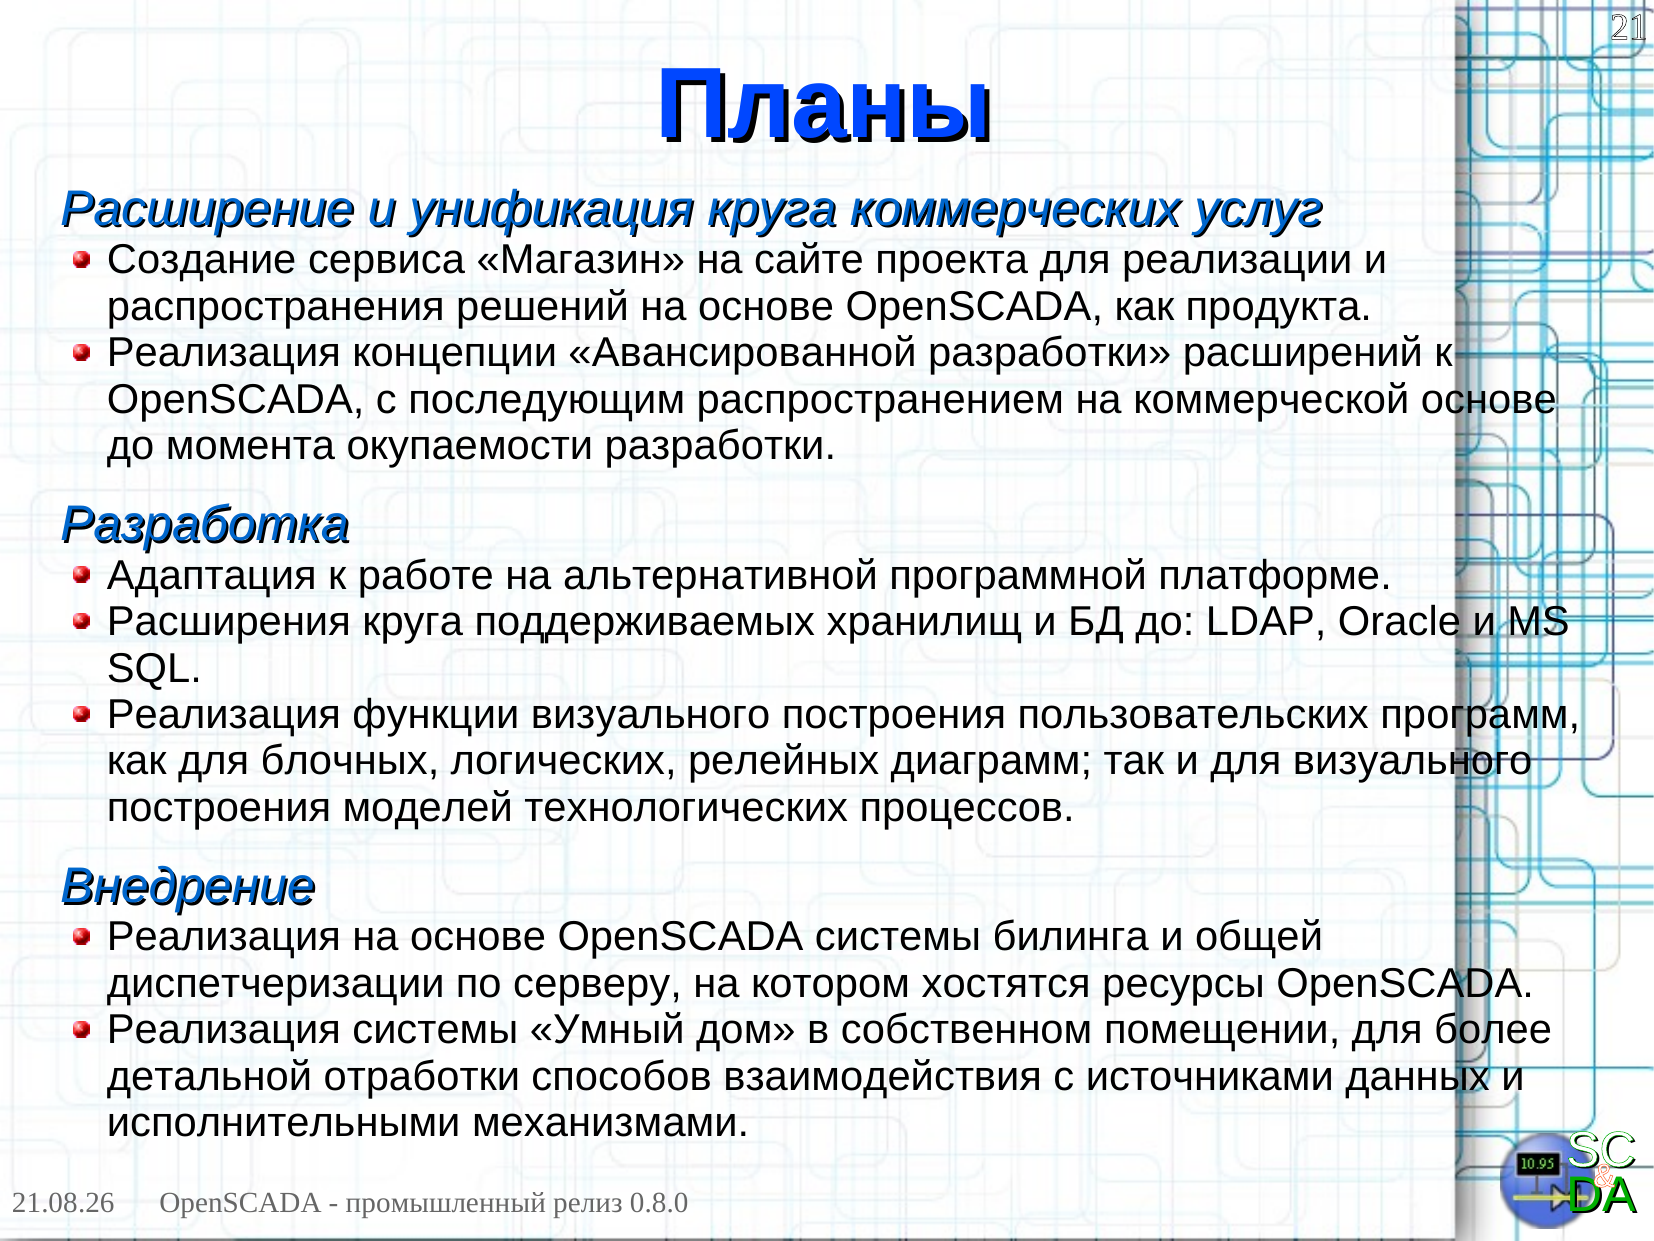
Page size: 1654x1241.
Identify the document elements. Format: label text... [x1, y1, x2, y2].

picture [0, 0, 1654, 1241]
list Расширение и унификация круга коммерческих услуг Создание сервиса «Магазин» на сайте проекта для реализации и распространения решений на основе OpenSCADA, как продукта. Реализация концепции «Авансированной разработки» расширений к OpenSCADA, с последующим распространением на коммерческой основе до момента окупаемости разработки. Разработка Адаптация к работе на альтернативной программной платформе. Расширения круга поддерживаемых хранилищ и БД до: LDAP, Oracle и MS SQL. Реализация функции визуального построения пользовательских программ, как для блочных, логических, релейных диаграмм; так и для визуального построения моделей технологических процессов. Внедрение Реализация на основе OpenSCADA системы билинга и общей диспетчеризации по серверу, на котором хостятся ресурсы OpenSCADA. Реализация системы «Умный дом» в собственном помещении, для более детальной отработки способов взаимодействия с источниками данных и исполнительными механизмами. [53, 170, 1613, 1137]
title Планы [45, 37, 1603, 150]
